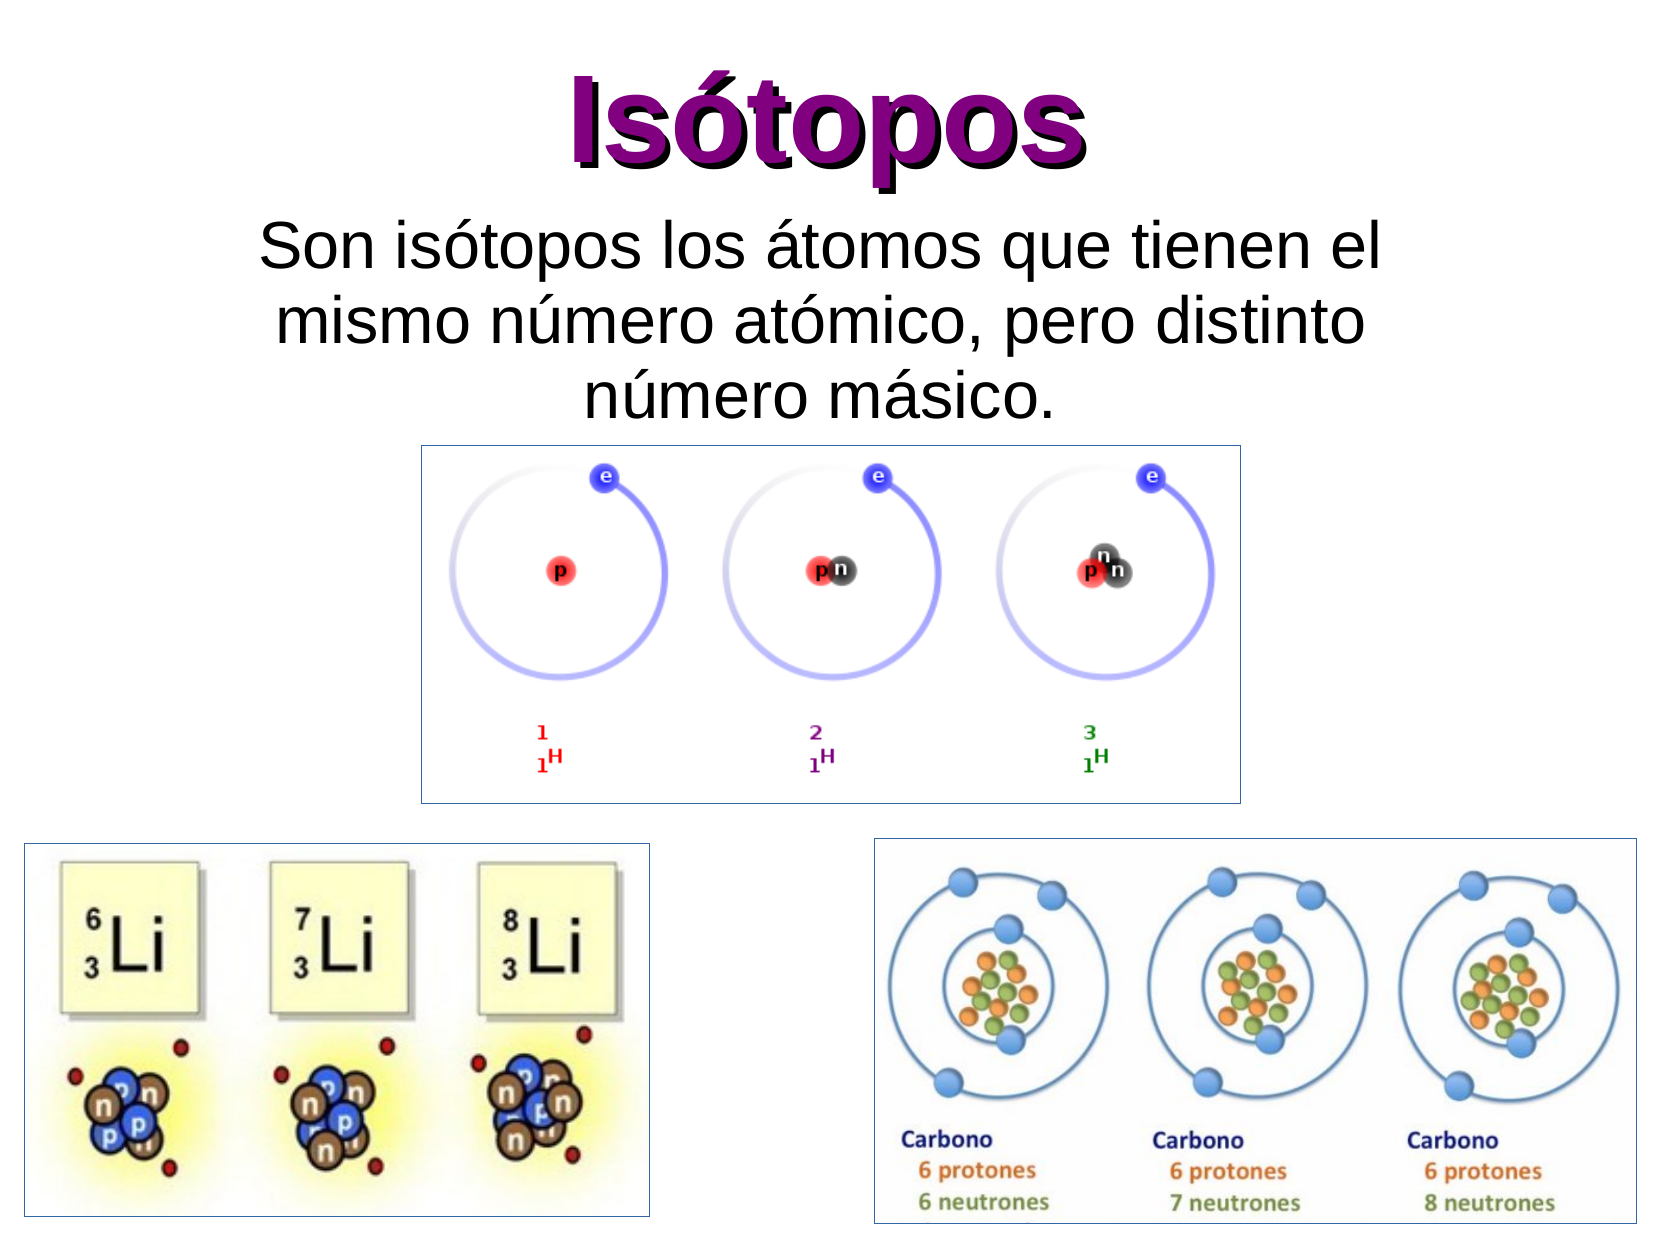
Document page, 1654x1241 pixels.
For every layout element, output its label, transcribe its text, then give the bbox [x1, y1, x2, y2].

text_box Son isótopos los átomos que tienen el mismo número atómico, pero distinto número másico. [165, 200, 1477, 440]
title Isótopos [82, 49, 1571, 190]
picture [874, 838, 1637, 1224]
picture [24, 843, 650, 1217]
picture [421, 445, 1241, 804]
